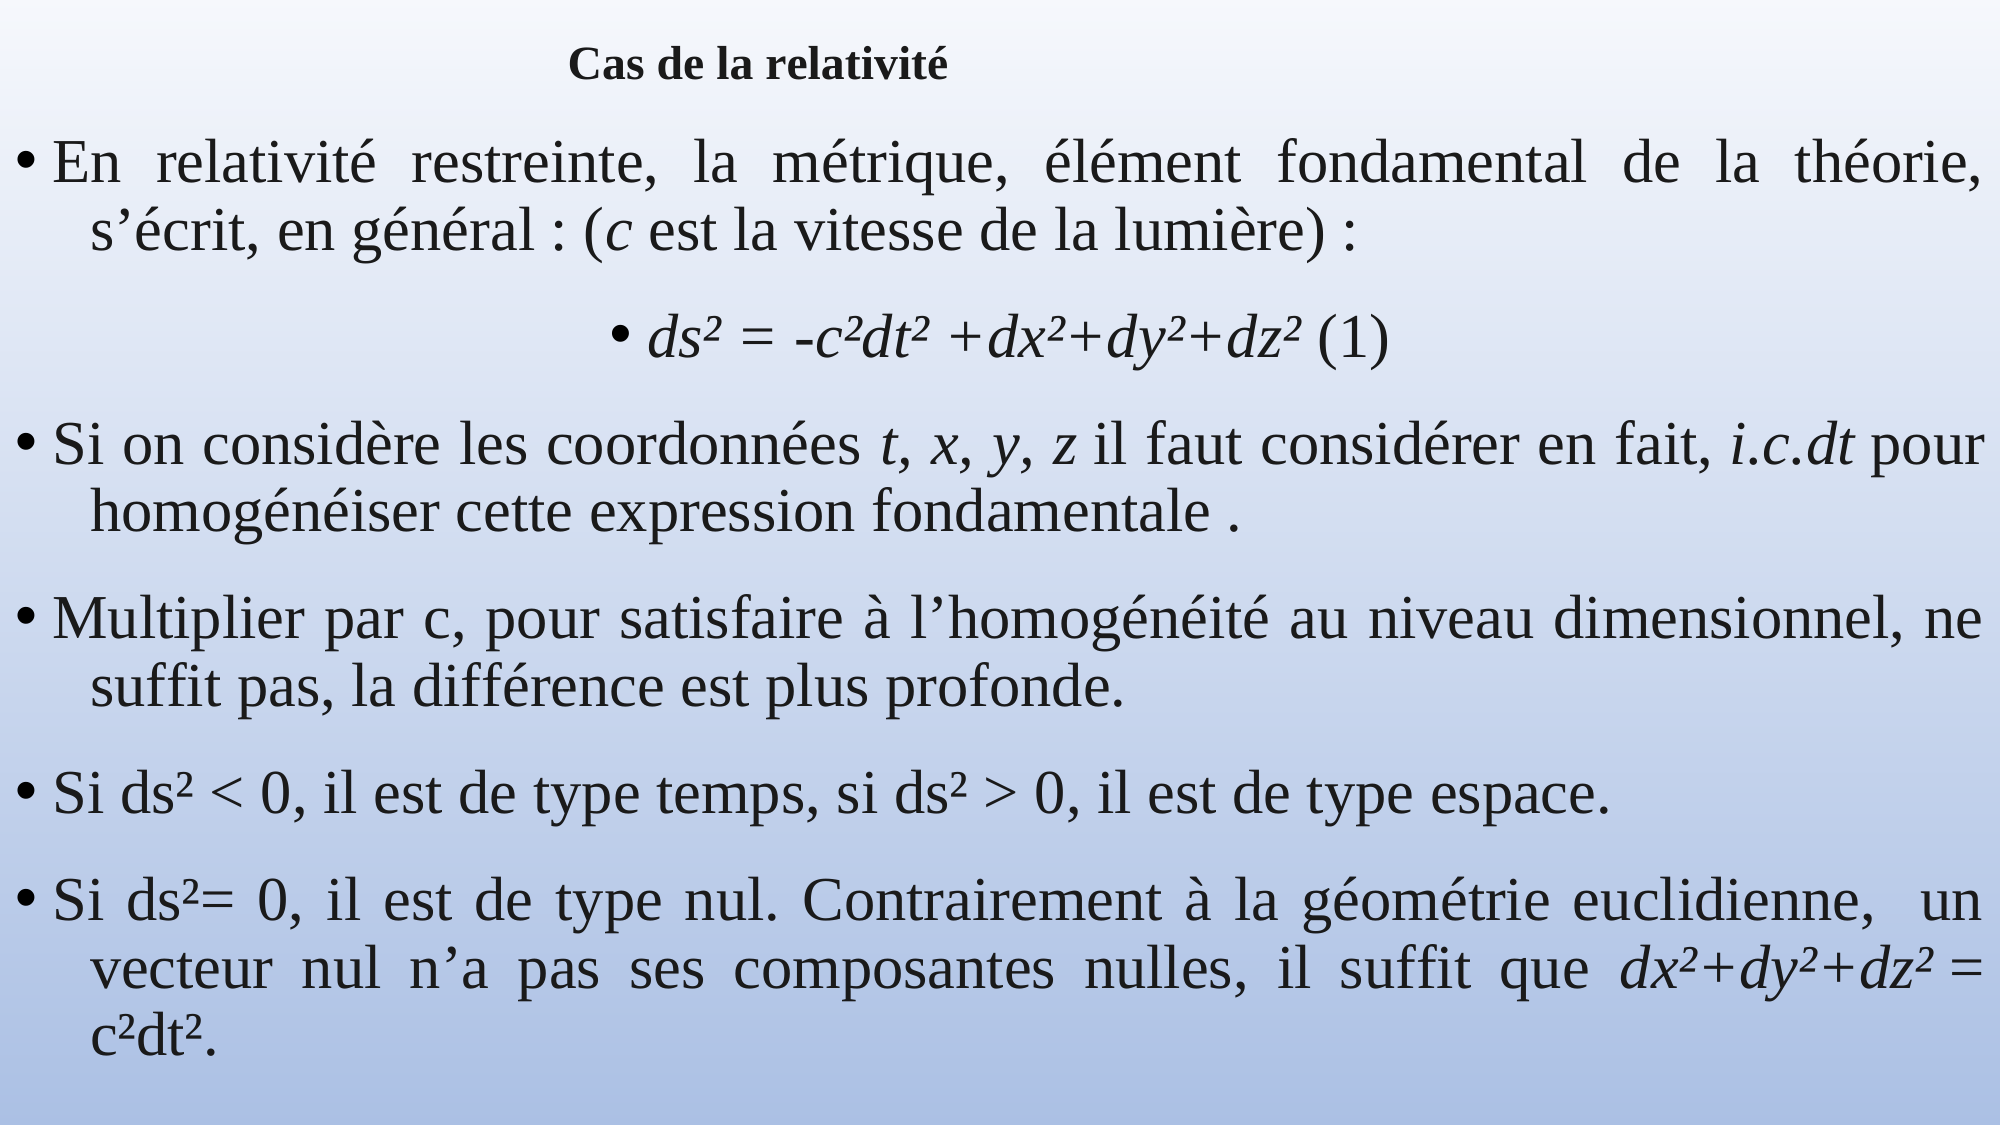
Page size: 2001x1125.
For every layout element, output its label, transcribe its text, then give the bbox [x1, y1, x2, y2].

list En relativité restreinte, la métrique, élément fondamental de la théorie, s’écrit, en général : (c est la vitesse de la lumière) : ds² = -c²dt² +dx²+dy²+dz² (1) Si on considère les coordonnées t, x, y, z il faut considérer en fait, i.c.dt pour homogénéiser cette expression fondamentale . Multiplier par c, pour satisfaire à l’homogénéité au niveau dimensionnel, ne suffit pas, la différence est plus profonde. Si ds² < 0, il est de type temps, si ds² > 0, il est de type espace. Si ds²= 0, il est de type nul. Contrairement à la géométrie euclidienne, un vecteur nul n’a pas ses composantes nulles, il suffit que dx²+dy²+dz² = c²dt². [0, 121, 2000, 1125]
title Cas de la relativité [552, 0, 1448, 121]
